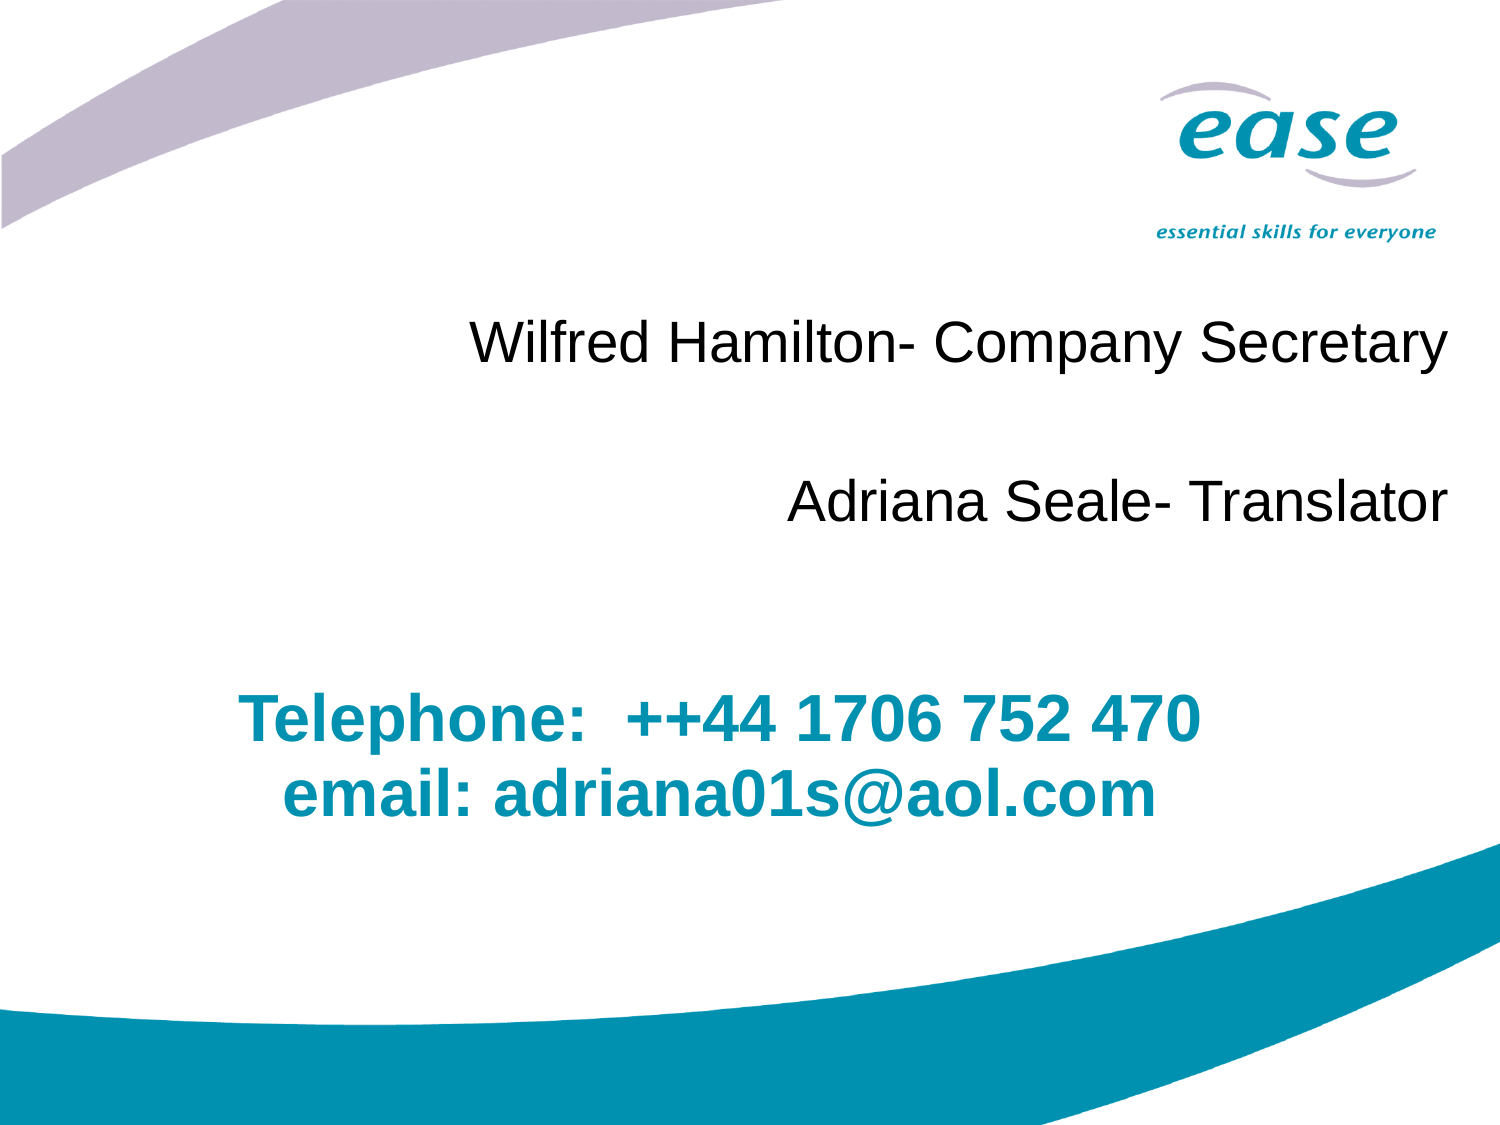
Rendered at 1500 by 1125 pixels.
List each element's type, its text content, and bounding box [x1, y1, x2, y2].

title Telephone: ++44 1706 752 470 email: adriana01s@aol.com [0, 574, 1442, 938]
picture [0, 0, 1500, 1125]
list Wilfred Hamilton- Company Secretary Adriana Seale- Translator [105, 246, 1465, 645]
